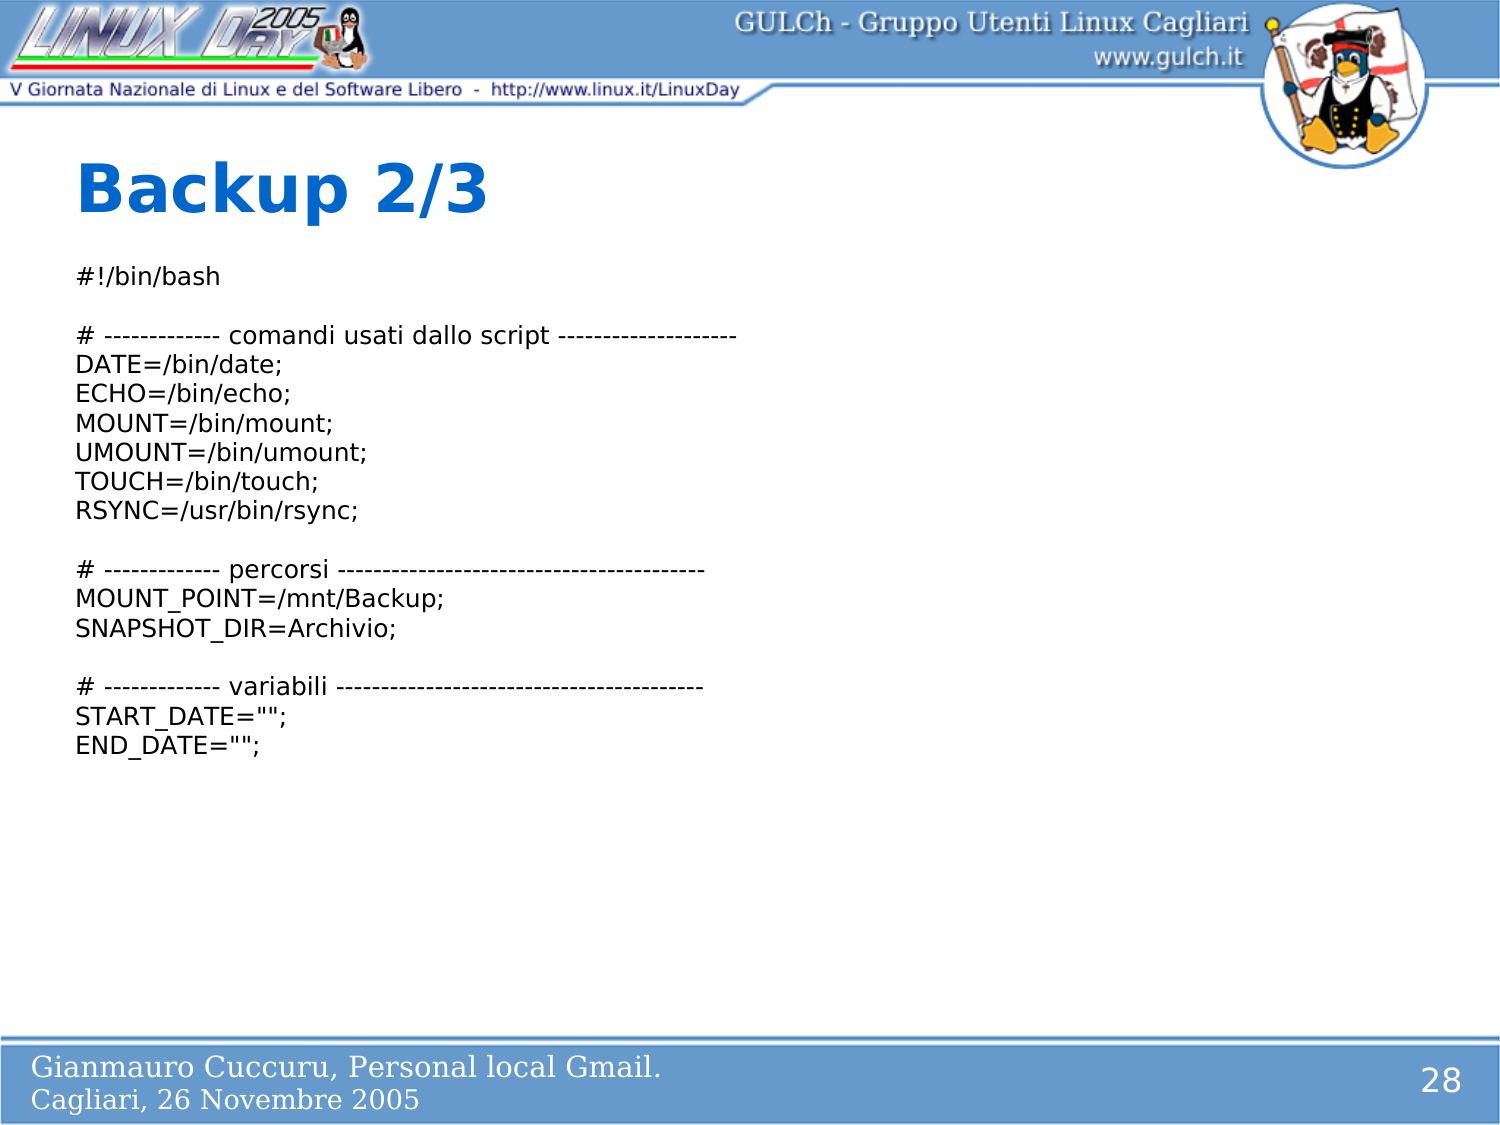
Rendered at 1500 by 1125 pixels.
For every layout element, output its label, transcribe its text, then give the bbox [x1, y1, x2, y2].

text_box Backup 2/3 [75, 149, 492, 228]
text_box #!/bin/bash # ------------- comandi usati dallo script -------------------- DATE=/bin/date; ECHO=/bin/echo; MOUNT=/bin/mount; UMOUNT=/bin/umount; TOUCH=/bin/touch; RSYNC=/usr/bin/rsync; # ------------- percorsi ----------------------------------------- MOUNT_POINT=/mnt/Backup; SNAPSHOT_DIR=Archivio; # ------------- variabili ----------------------------------------- START_DATE=""; END_DATE=""; [75, 262, 1426, 1013]
picture [0, 0, 1500, 1125]
